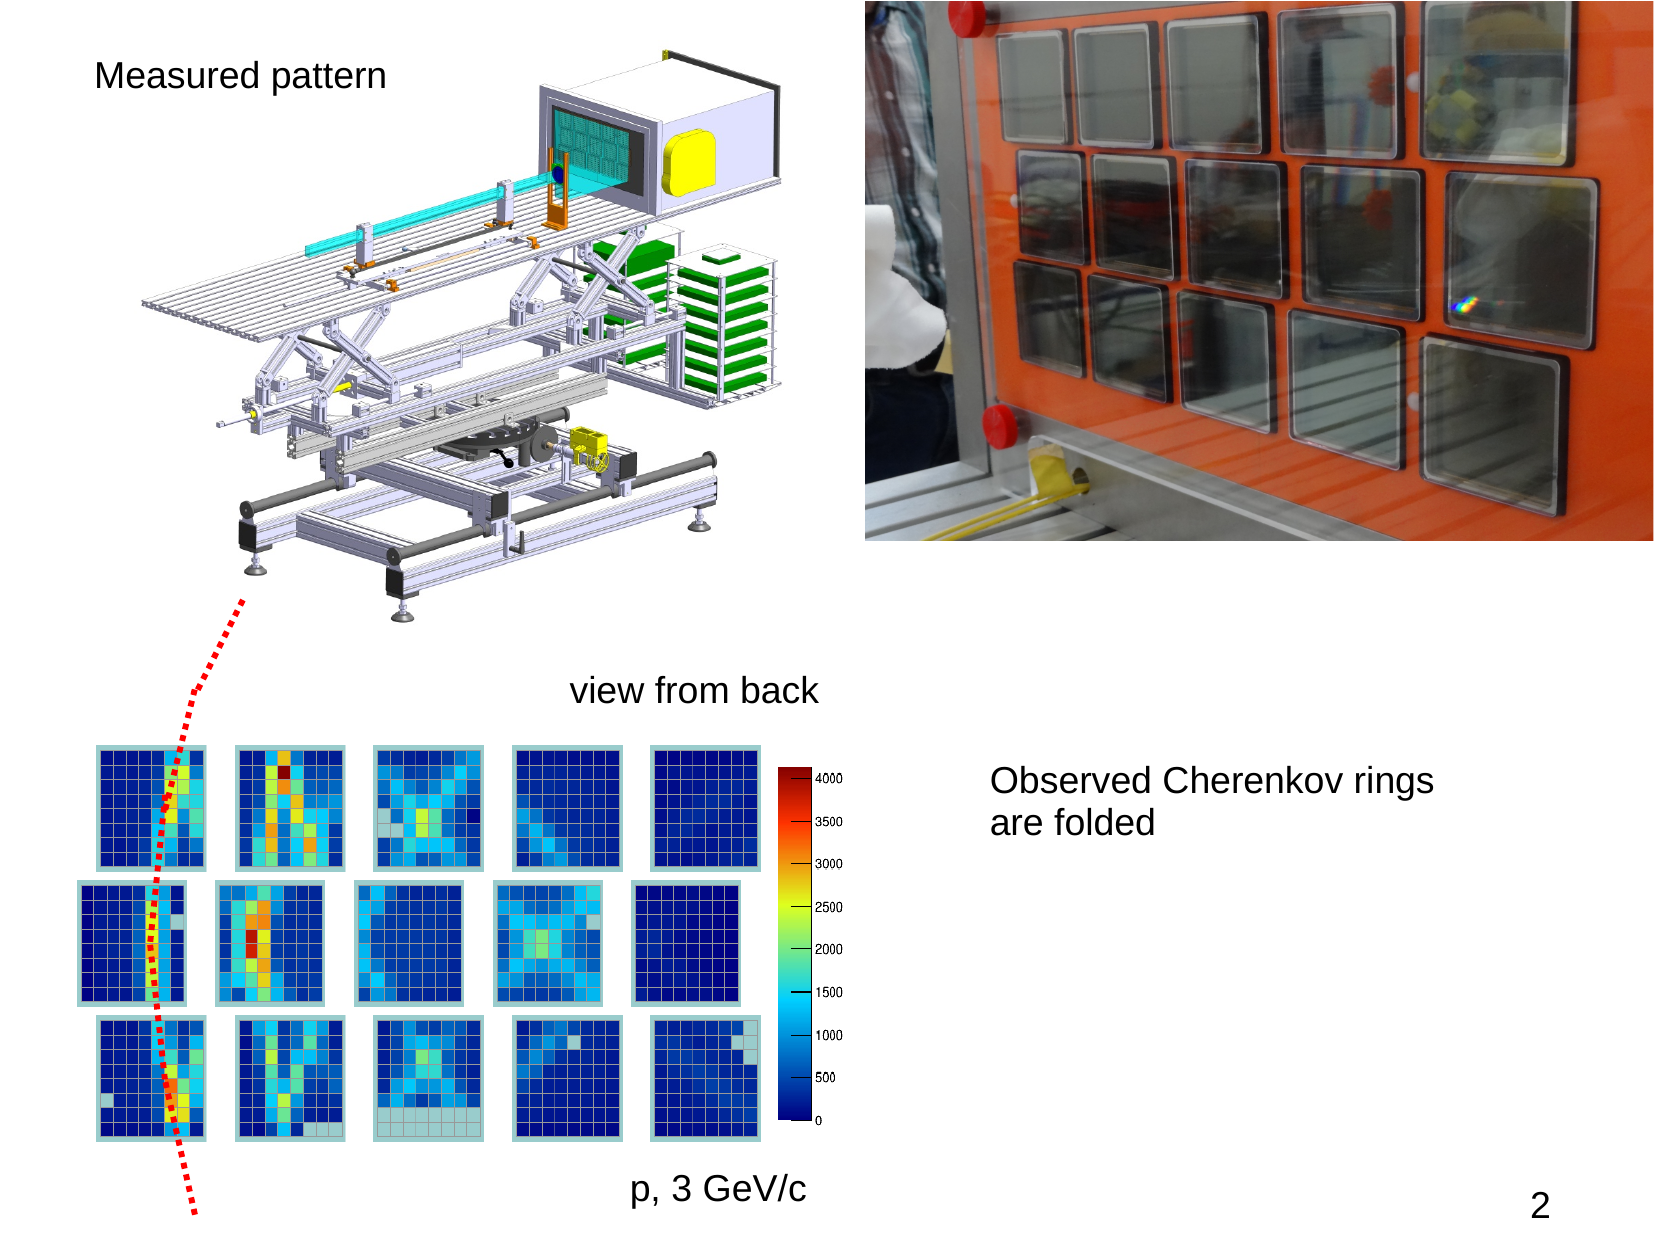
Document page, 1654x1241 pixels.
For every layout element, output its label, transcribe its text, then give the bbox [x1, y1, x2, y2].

picture [45, 734, 855, 1155]
picture [865, 1, 1654, 541]
text_box p, 3 GeV/c [615, 1158, 822, 1215]
text_box Measured pattern [79, 45, 402, 102]
text_box Observed Cherenkov rings are folded [974, 749, 1450, 849]
text_box view from back [554, 659, 834, 717]
picture [79, 29, 840, 630]
